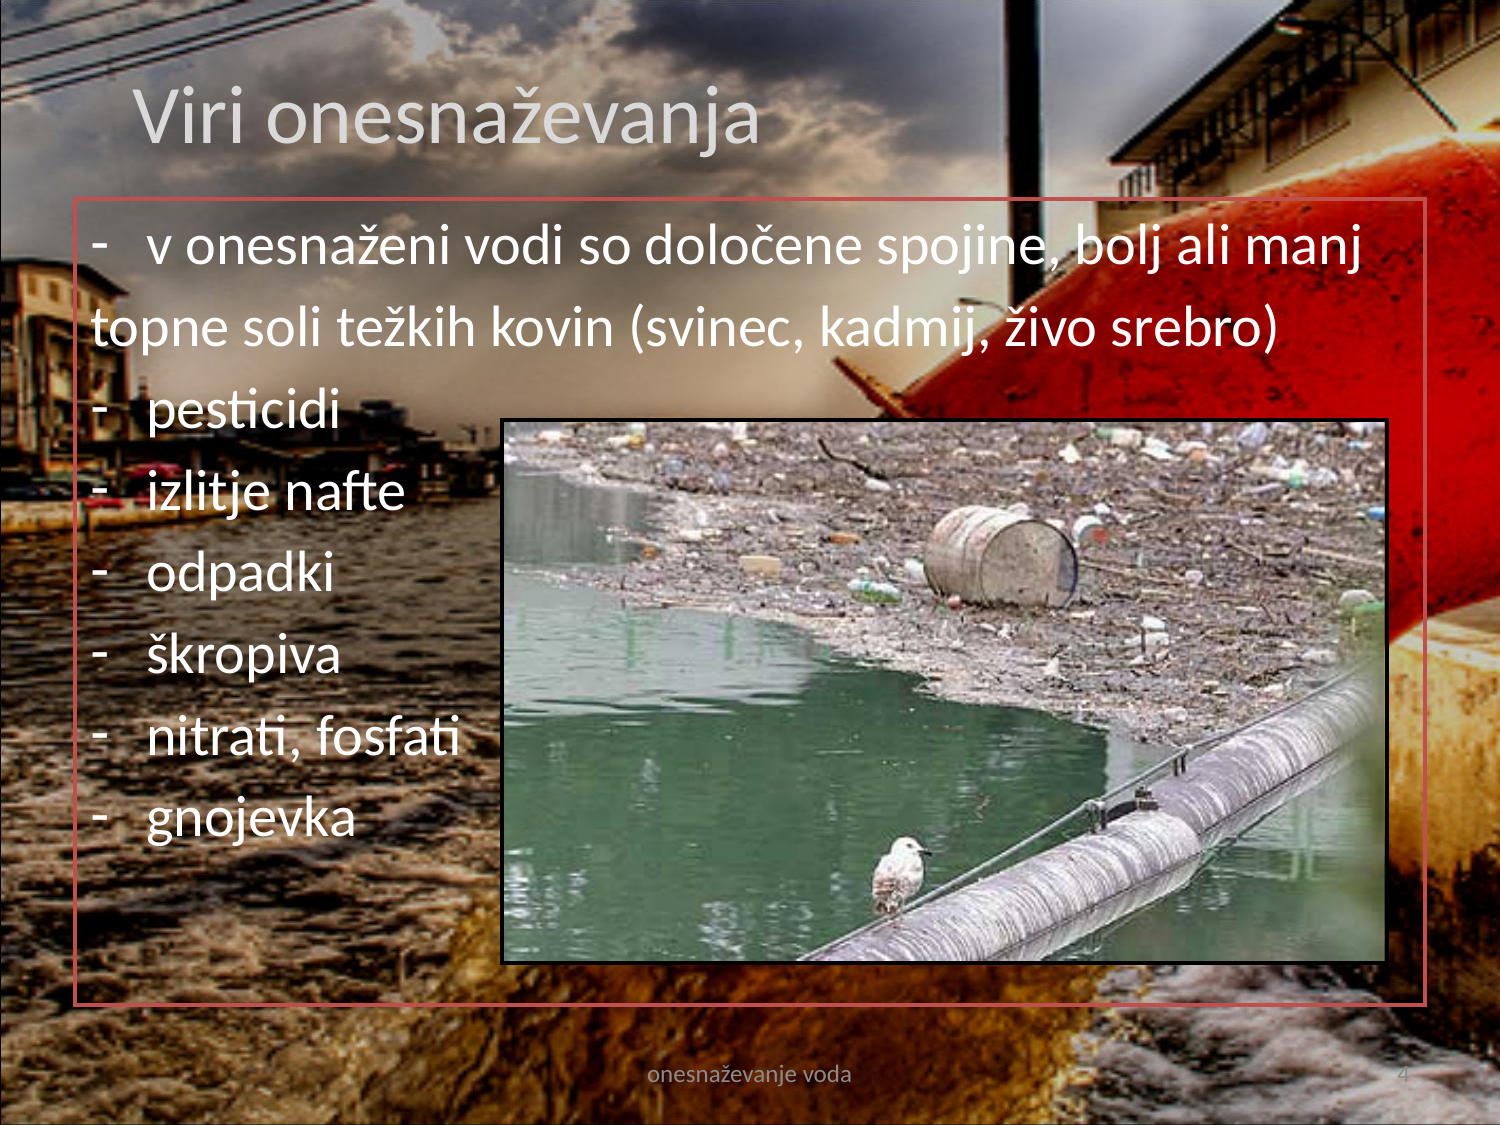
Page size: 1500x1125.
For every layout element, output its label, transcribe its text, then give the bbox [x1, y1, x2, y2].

footer onesnaževanje voda [512, 1042, 988, 1103]
list v onesnaženi vodi so določene spojine, bolj ali manj topne soli težkih kovin (svinec, kadmij, živo srebro) pesticidi izlitje nafte odpadki škropiva nitrati, fosfati gnojevka [75, 199, 1425, 1005]
picture [0, 0, 1500, 1125]
title Viri onesnaževanja [75, 45, 821, 176]
slide_number <number> [1074, 1042, 1425, 1103]
